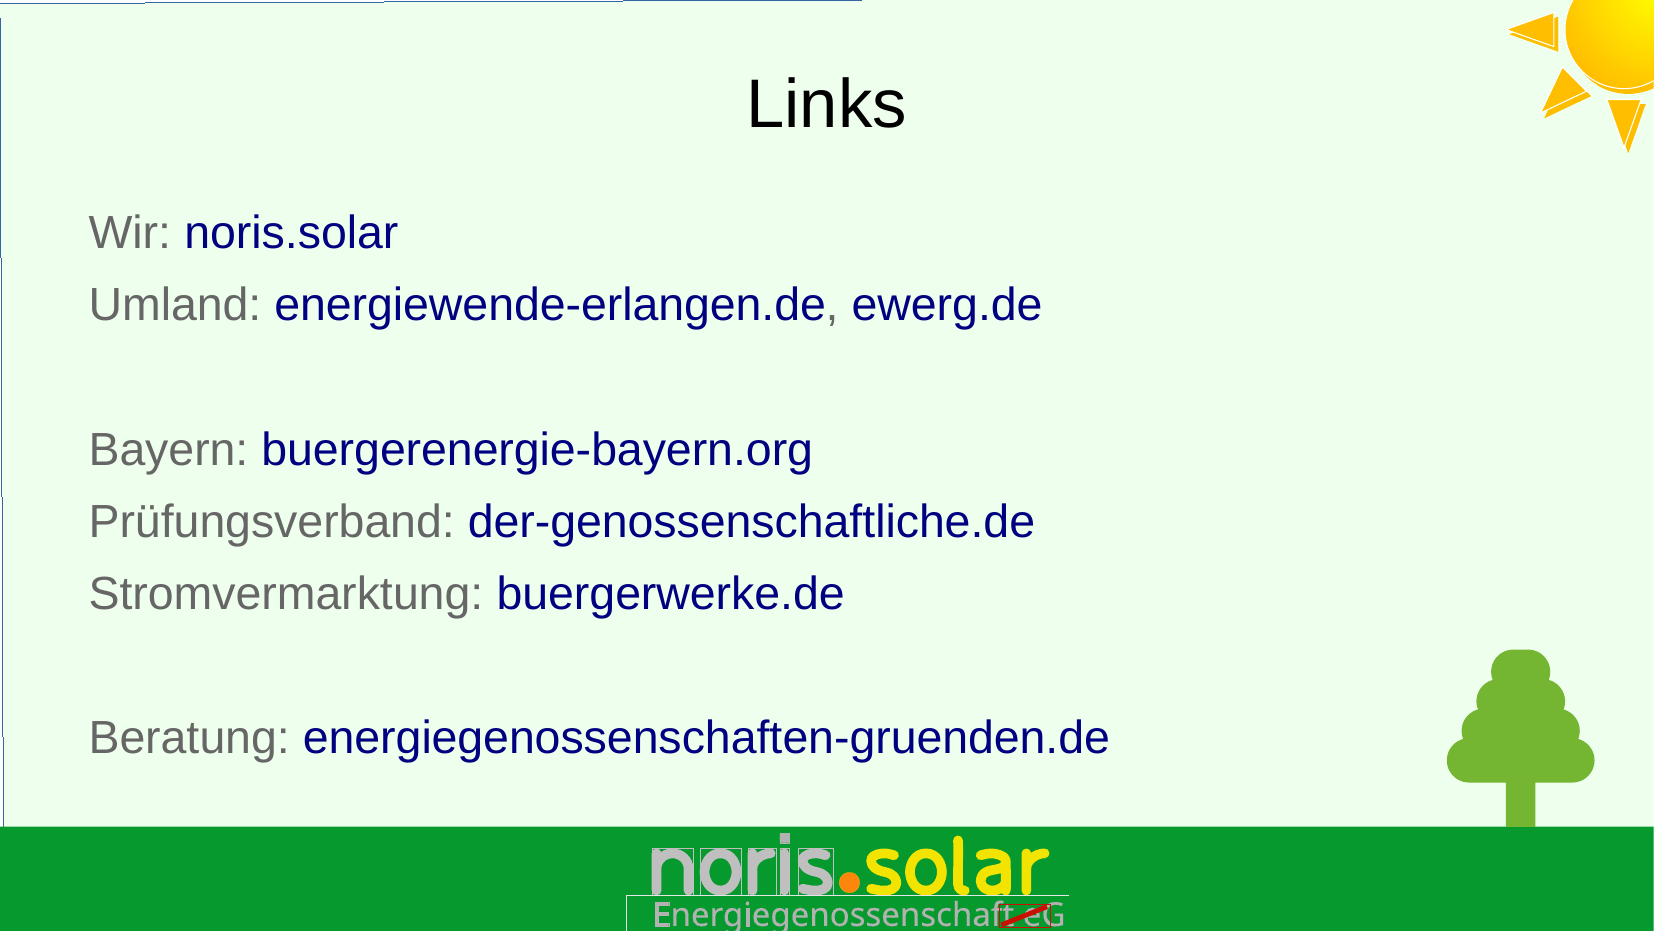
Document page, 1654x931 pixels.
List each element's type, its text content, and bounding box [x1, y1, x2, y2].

list Wir: noris.solar Umland: energiewende-erlangen.de, ewerg.de Bayern: buergerenergie-bayern.org Prüfungsverband: der-genossenschaftliche.de Stromvermarktung: buergerwerke.de Beratung: energiegenossenschaften-gruenden.de [88, 206, 1565, 768]
title Links [88, 29, 1565, 178]
